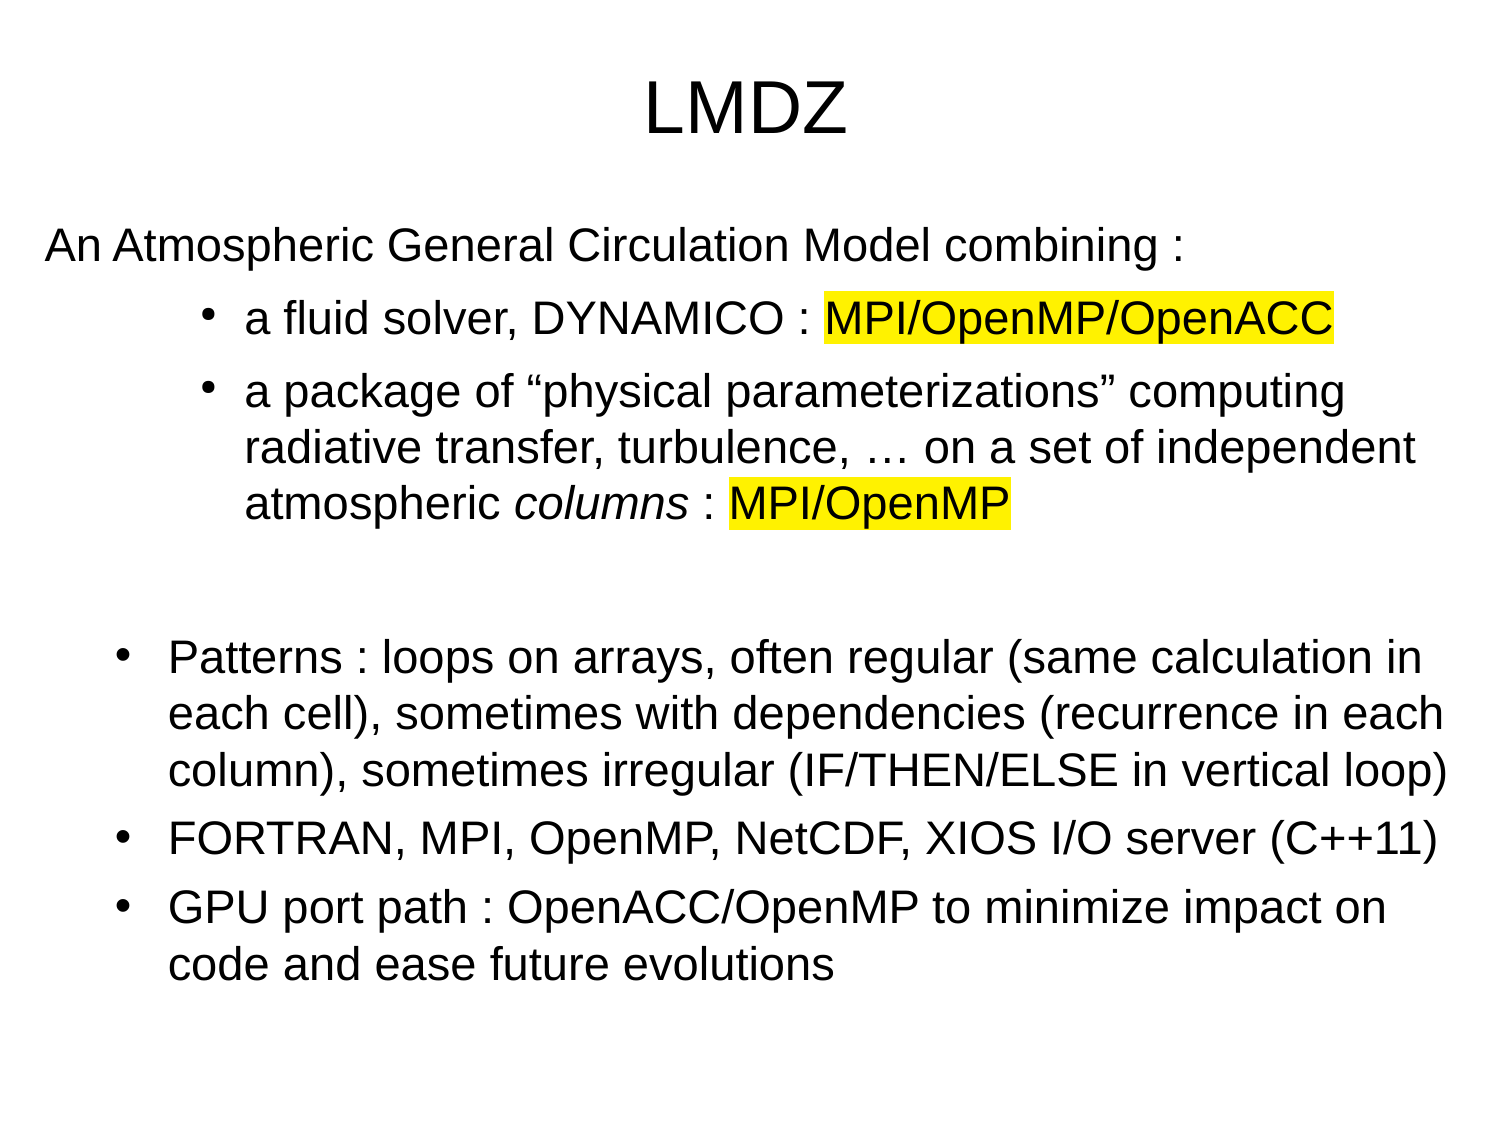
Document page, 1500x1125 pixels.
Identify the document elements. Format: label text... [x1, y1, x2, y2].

title LMDZ [75, 29, 1418, 178]
list An Atmospheric General Circulation Model combining : a fluid solver, DYNAMICO : MPI/OpenMP/OpenACC a package of “physical parameterizations” computing radiative transfer, turbulence, … on a set of independent atmospheric columns : MPI/OpenMP Patterns : loops on arrays, often regular (same calculation in each cell), sometimes with dependencies (recurrence in each column), sometimes irregular (IF/THEN/ELSE in vertical loop) FORTRAN, MPI, OpenMP, NetCDF, XIOS I/O server (C++11) GPU port path : OpenACC/OpenMP to minimize impact on code and ease future evolutions [29, 206, 1471, 1063]
